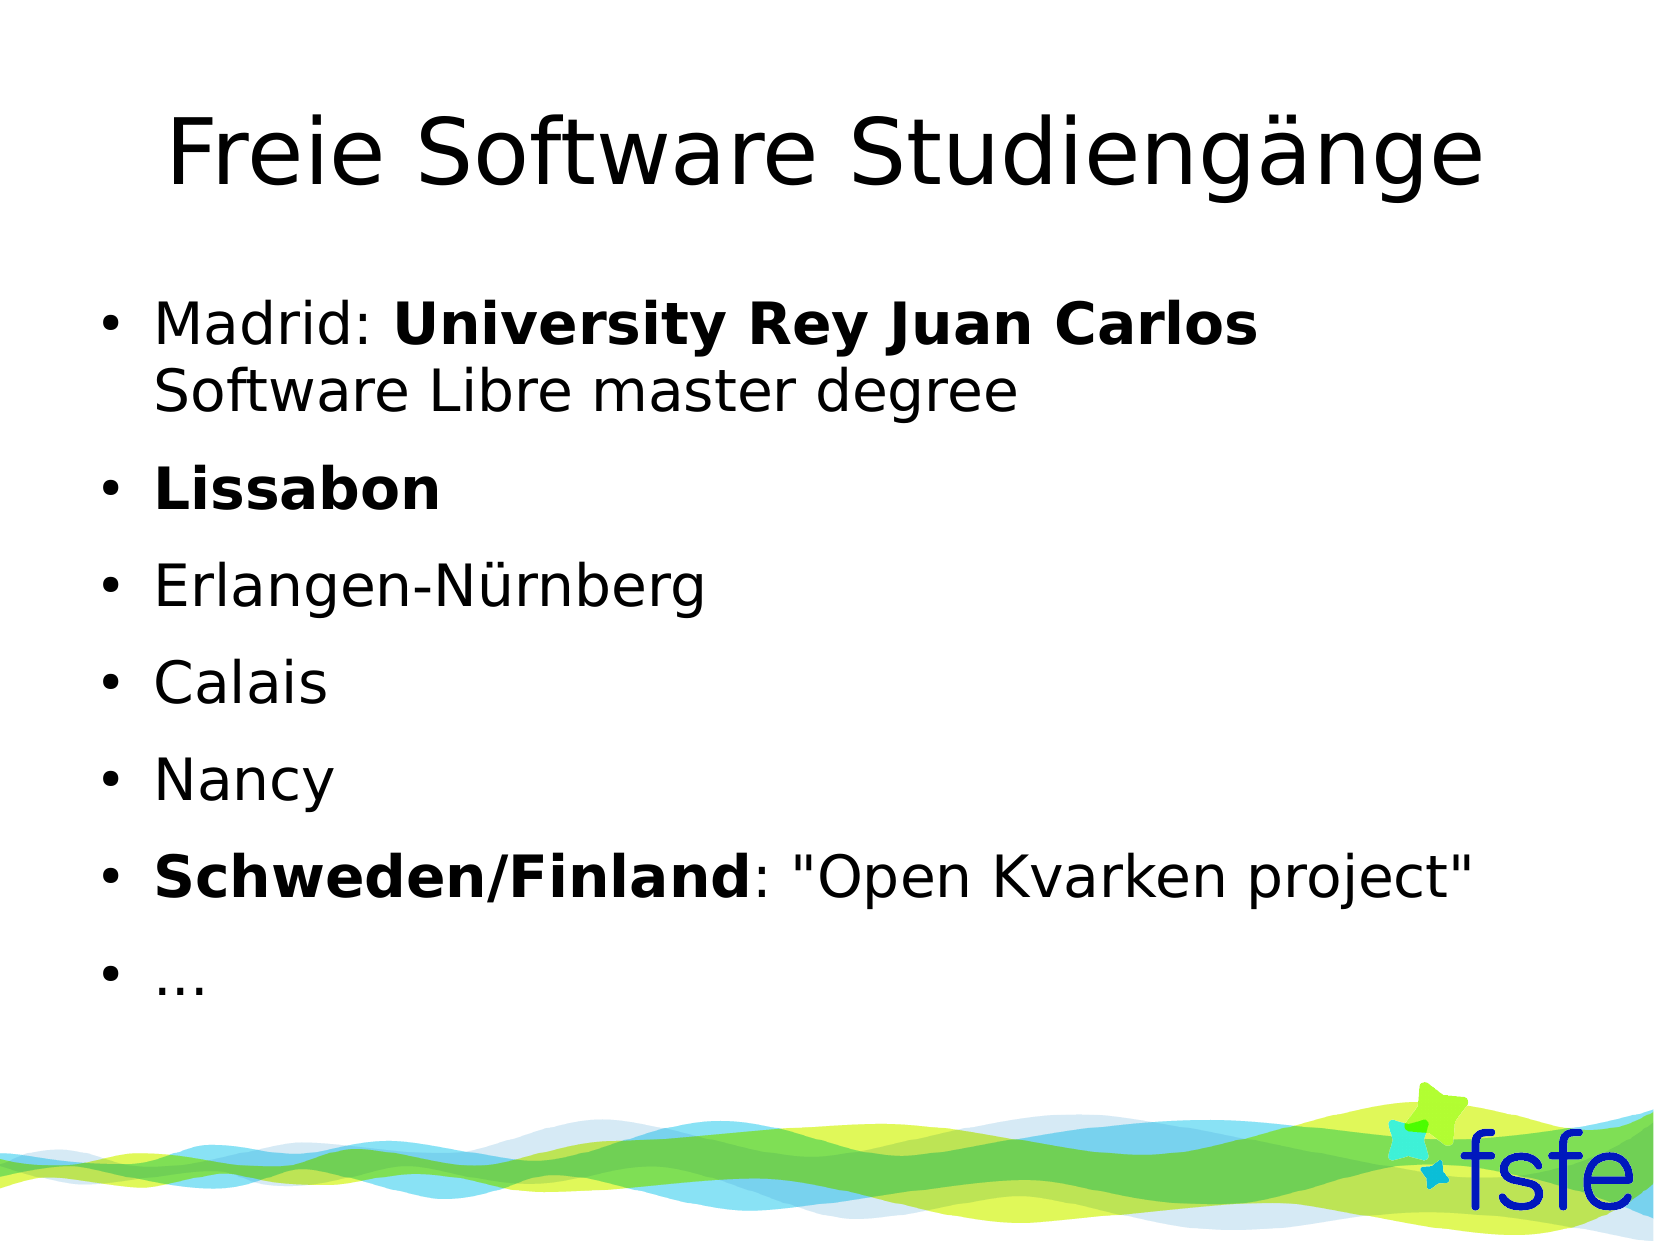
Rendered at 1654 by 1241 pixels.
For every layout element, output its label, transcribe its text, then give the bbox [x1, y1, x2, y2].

picture [0, 1081, 1654, 1241]
list Madrid: University Rey Juan Carlos Software Libre master degree Lissabon Erlangen-Nürnberg Calais Nancy Schweden/Finland: "Open Kvarken project" ... [82, 290, 1571, 1010]
title Freie Software Studiengänge [82, 49, 1571, 257]
